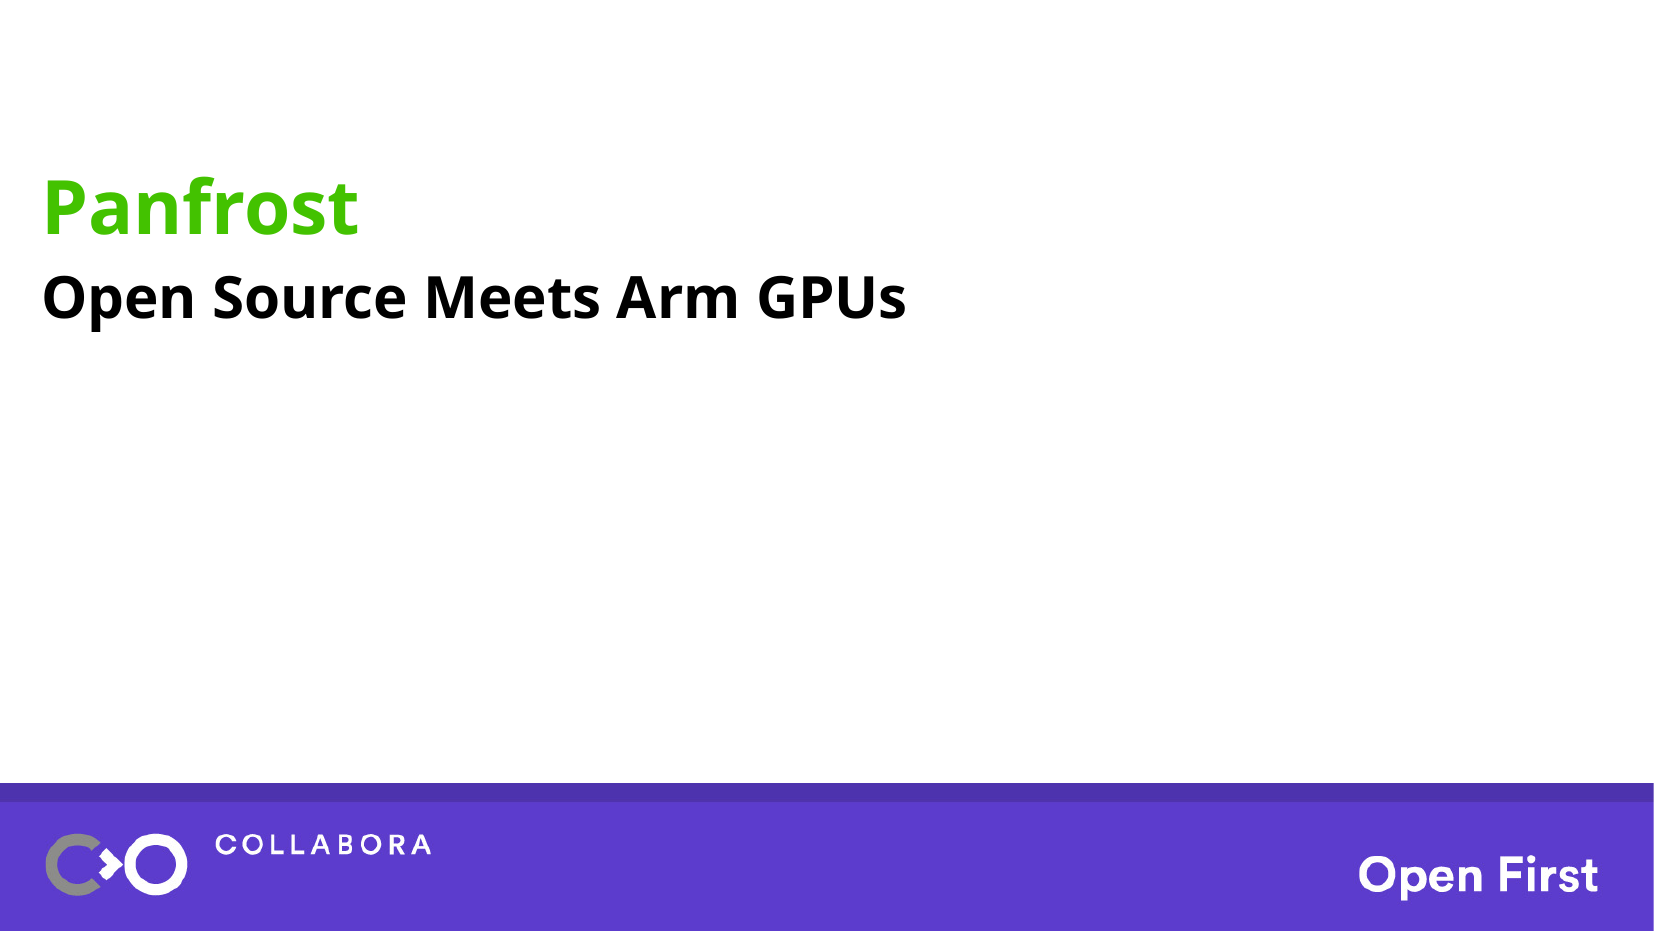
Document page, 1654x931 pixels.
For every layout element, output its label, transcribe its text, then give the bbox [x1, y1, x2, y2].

picture [0, 0, 1654, 931]
title Panfrost Open Source Meets Arm GPUs [41, 113, 1037, 376]
